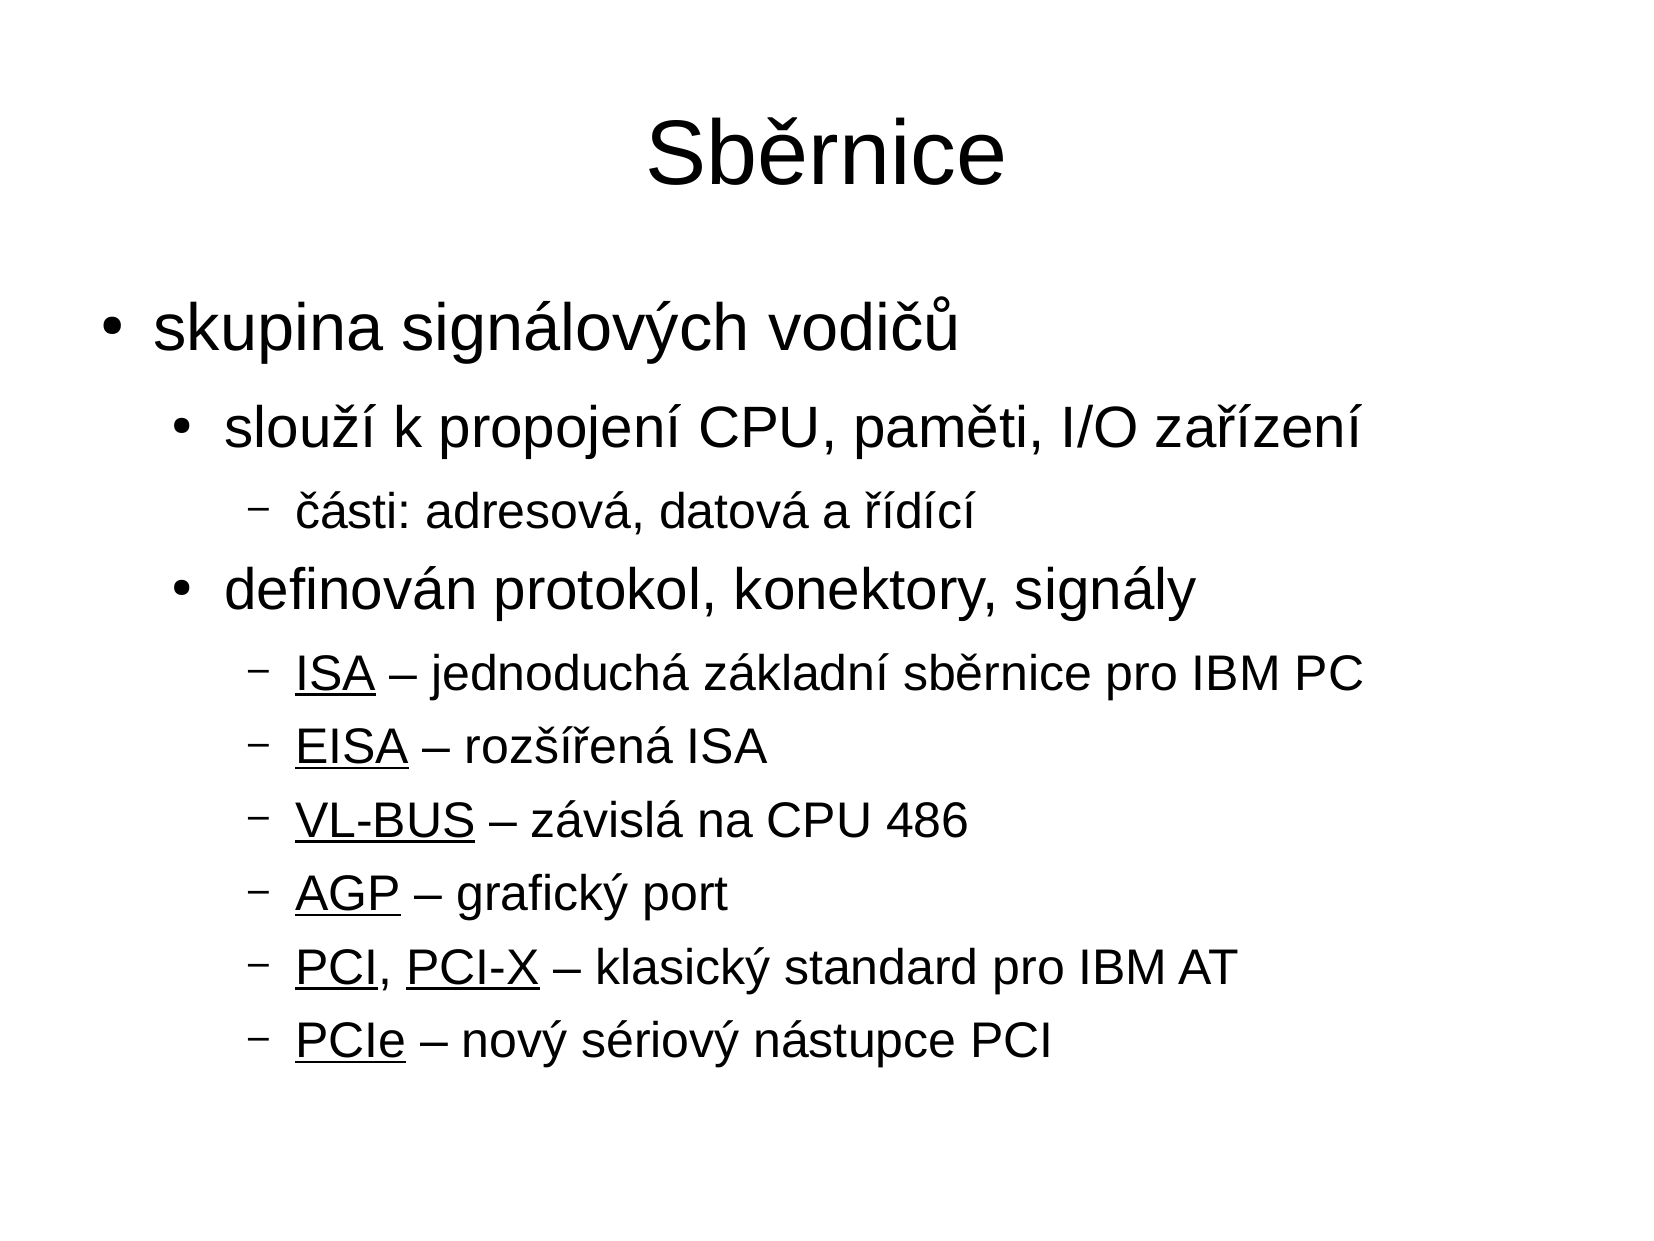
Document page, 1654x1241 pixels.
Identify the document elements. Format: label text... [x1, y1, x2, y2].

title Sběrnice [82, 49, 1571, 257]
list skupina signálových vodičů slouží k propojení CPU, paměti, I/O zařízení části: adresová, datová a řídící definován protokol, konektory, signály ISA – jednoduchá základní sběrnice pro IBM PC EISA – rozšířená ISA VL-BUS – závislá na CPU 486 AGP – grafický port PCI, PCI-X – klasický standard pro IBM AT PCIe – nový sériový nástupce PCI [82, 290, 1571, 1109]
